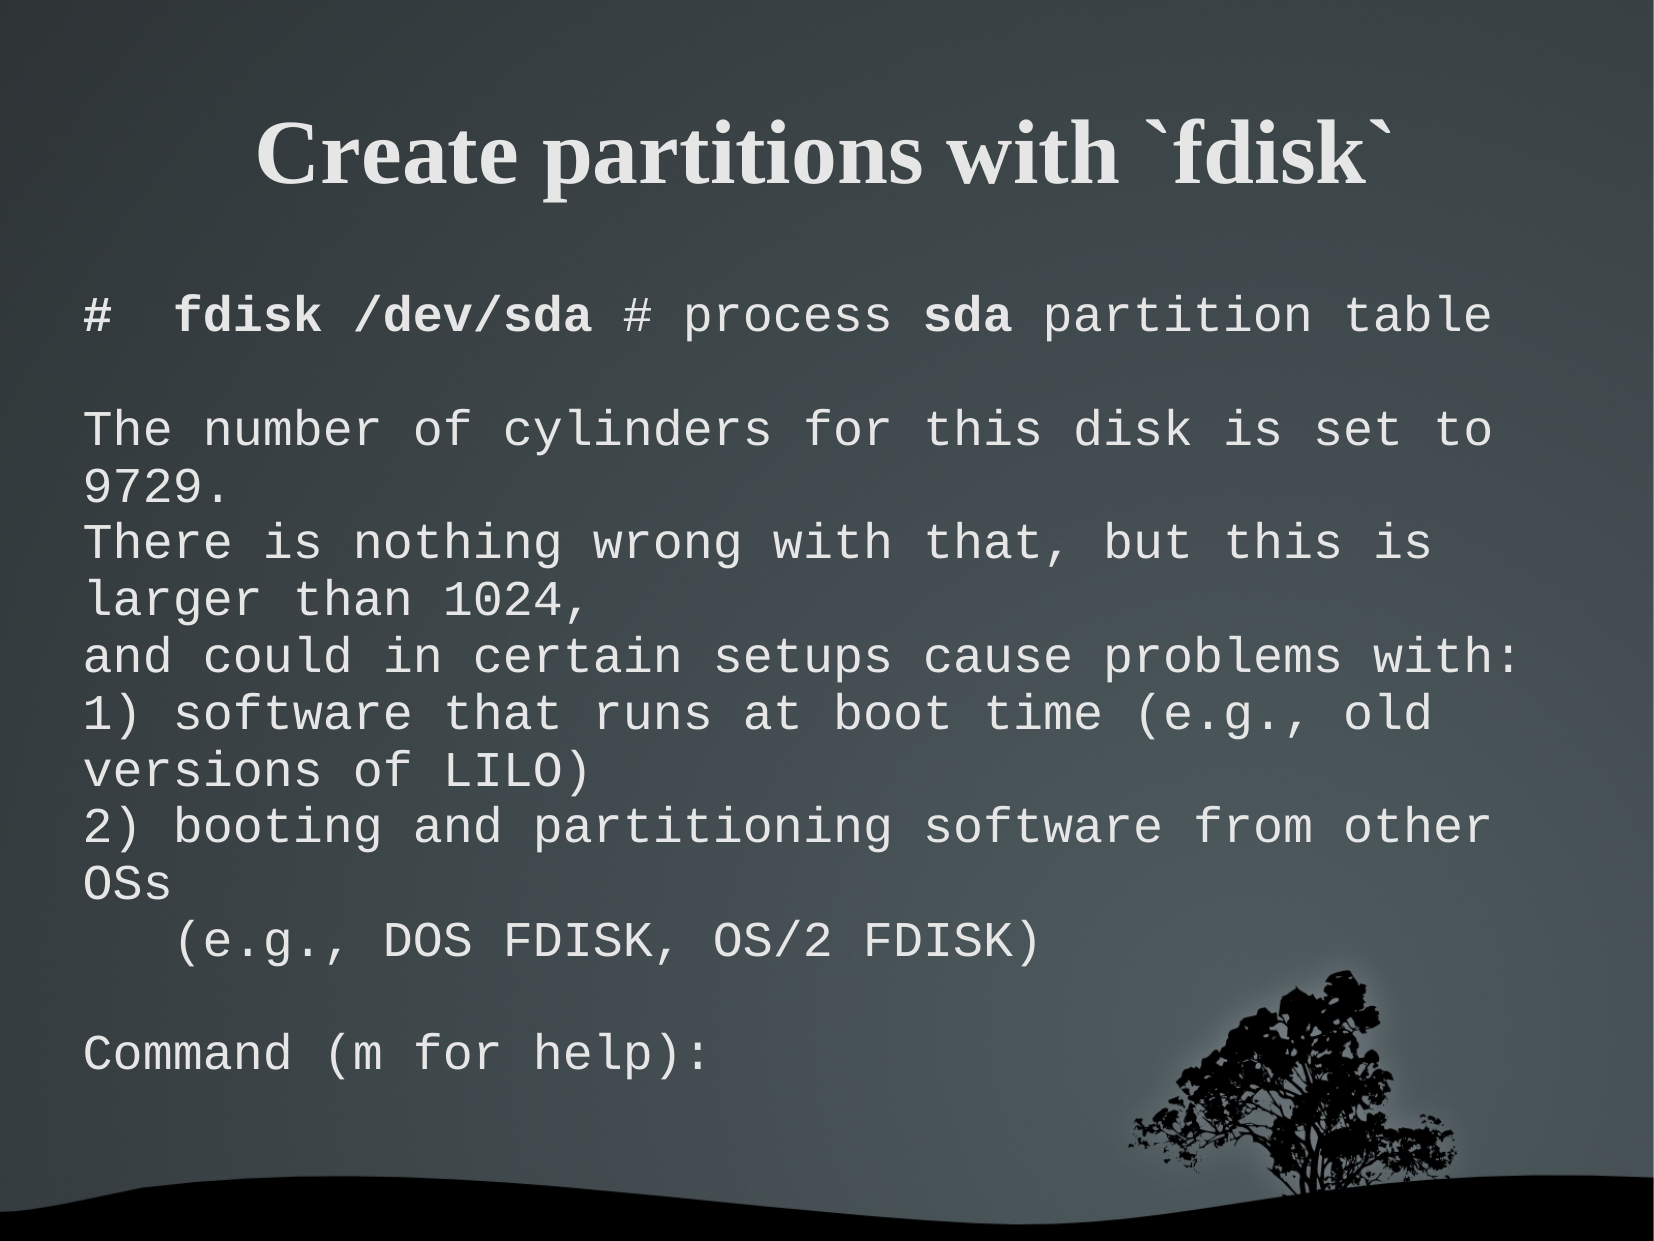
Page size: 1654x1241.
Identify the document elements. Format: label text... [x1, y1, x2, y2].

picture [0, 0, 1654, 1241]
title Create partitions with `fdisk` [82, 49, 1571, 257]
list # fdisk /dev/sda # process sda partition table The number of cylinders for this disk is set to 9729. There is nothing wrong with that, but this is larger than 1024, and could in certain setups cause problems with: 1) software that runs at boot time (e.g., old versions of LILO) 2) booting and partitioning software from other OSs (e.g., DOS FDISK, OS/2 FDISK) Command (m for help): [82, 290, 1571, 1109]
